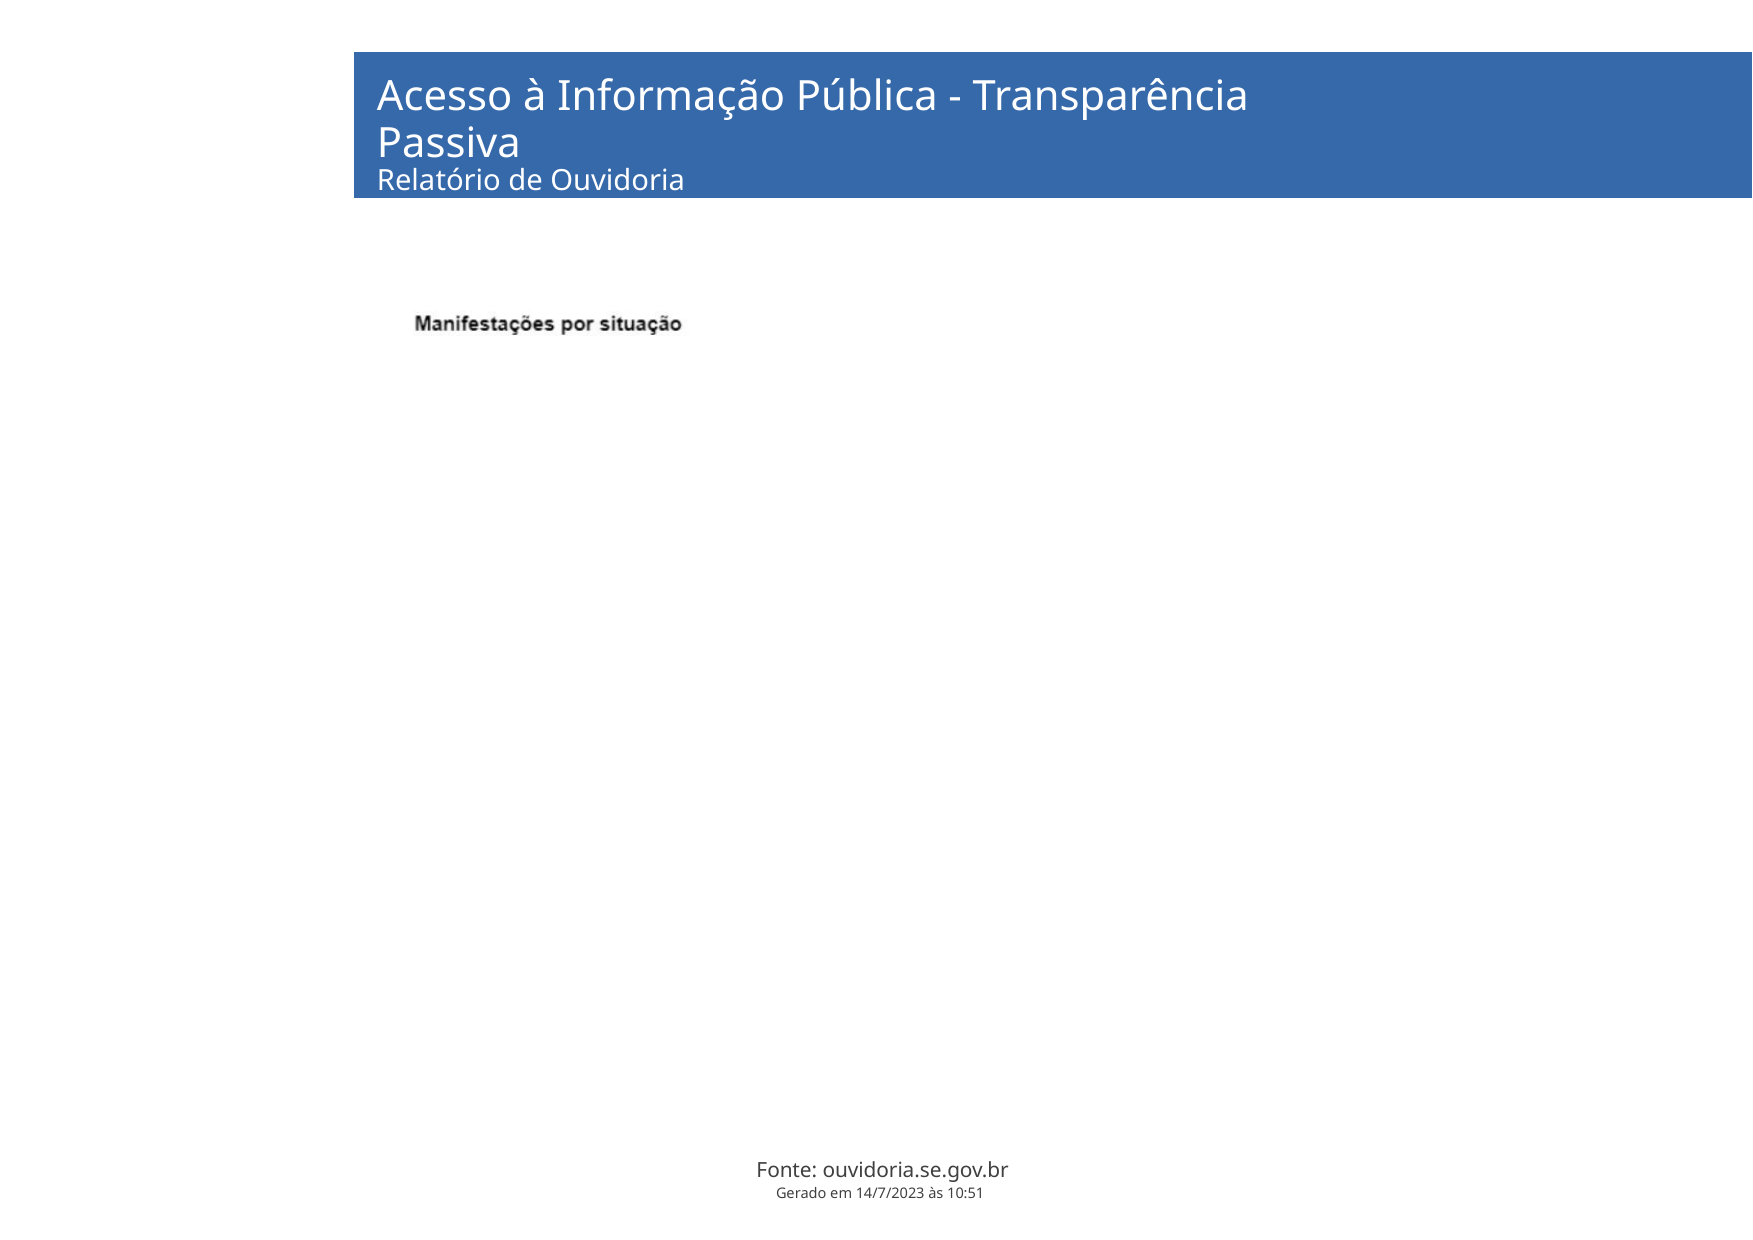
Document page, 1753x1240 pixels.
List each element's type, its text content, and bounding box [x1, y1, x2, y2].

text_box Acesso à Informação Pública - Transparência Passiva Relatório de Ouvidoria EMSETUR - Janeiro a Janeiro de 2023 [376, 72, 1403, 228]
text_box [354, 52, 1752, 198]
text_box [155, 211, 1599, 1028]
text_box Fonte: ouvidoria.se.gov.br Gerado em 14/7/2023 às 10:51 [756, 1158, 1023, 1202]
